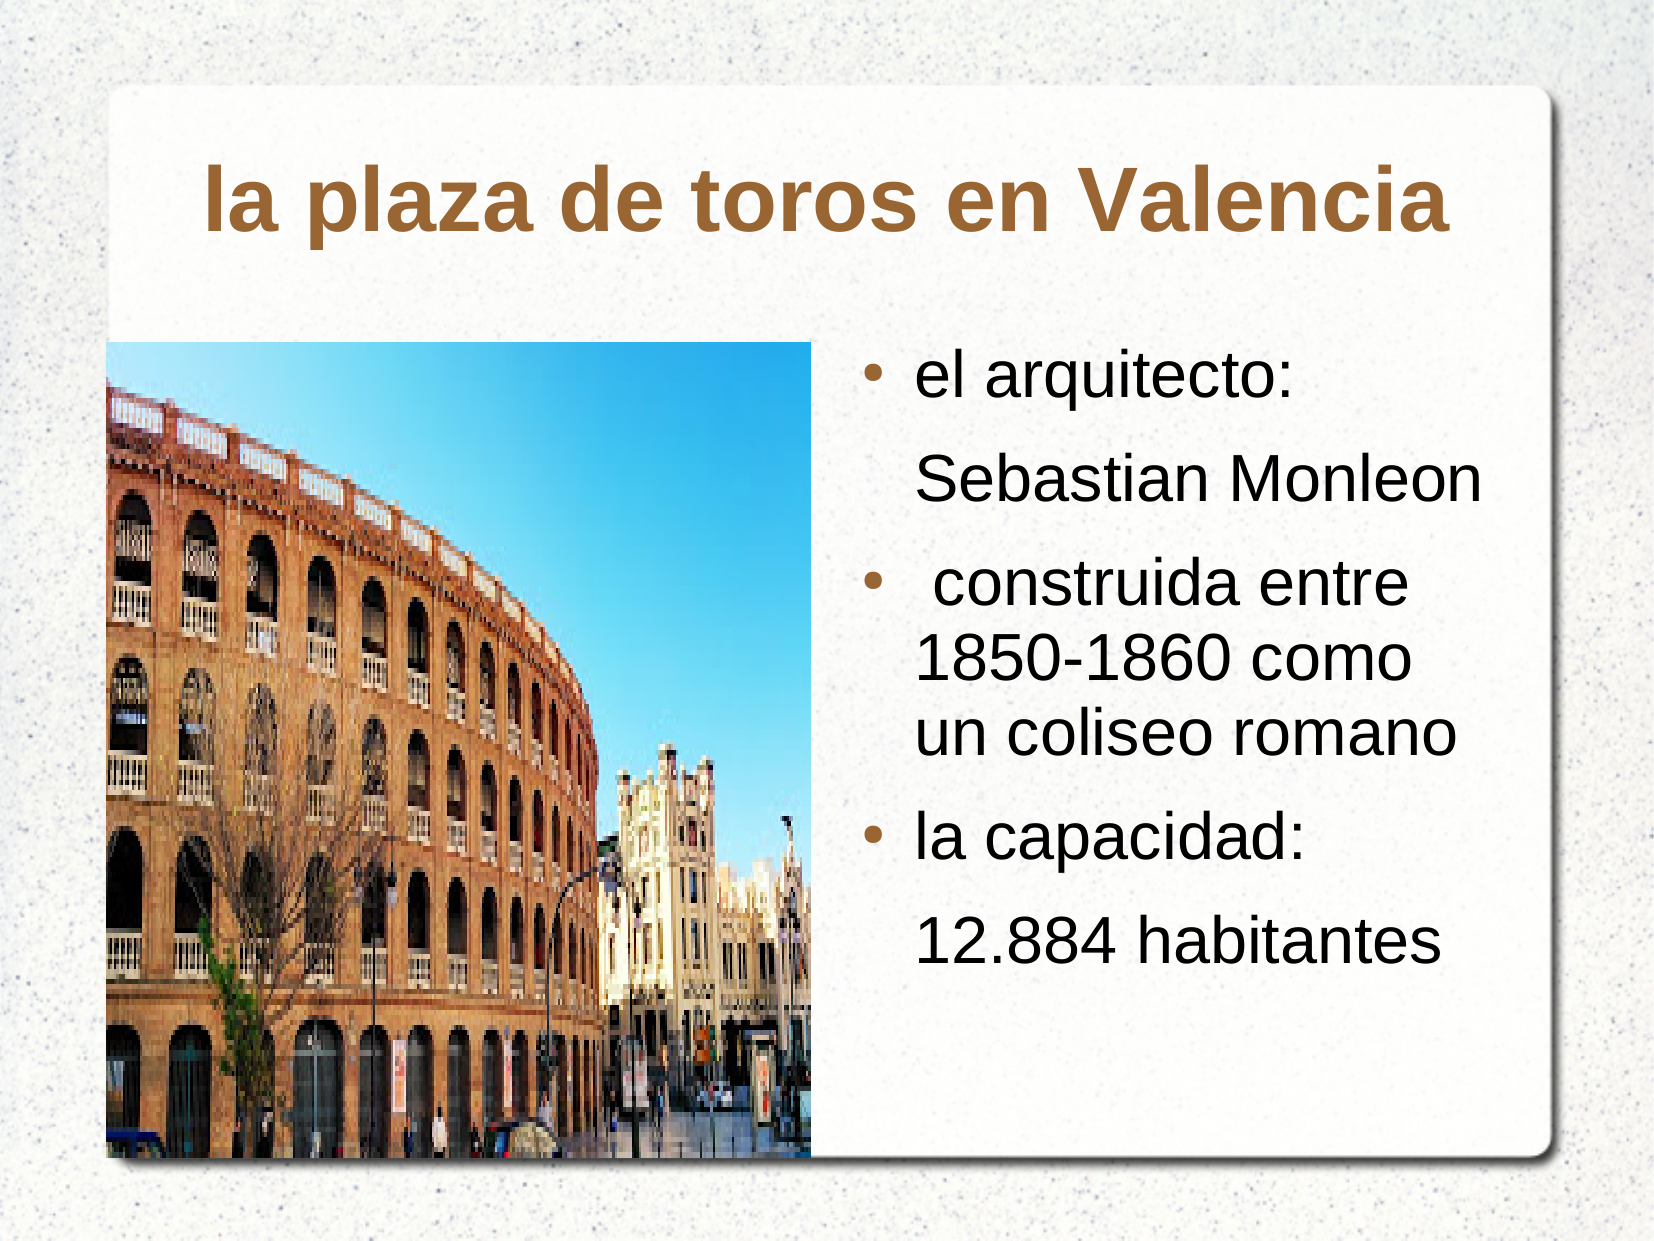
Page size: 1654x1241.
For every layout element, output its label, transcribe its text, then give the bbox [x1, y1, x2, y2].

list el arquitecto: Sebastian Monleon construida entre 1850-1860 como un coliseo romano la capacidad: 12.884 habitantes [843, 336, 1507, 987]
picture [0, 0, 1654, 1241]
title la plaza de toros en Valencia [118, 96, 1536, 304]
